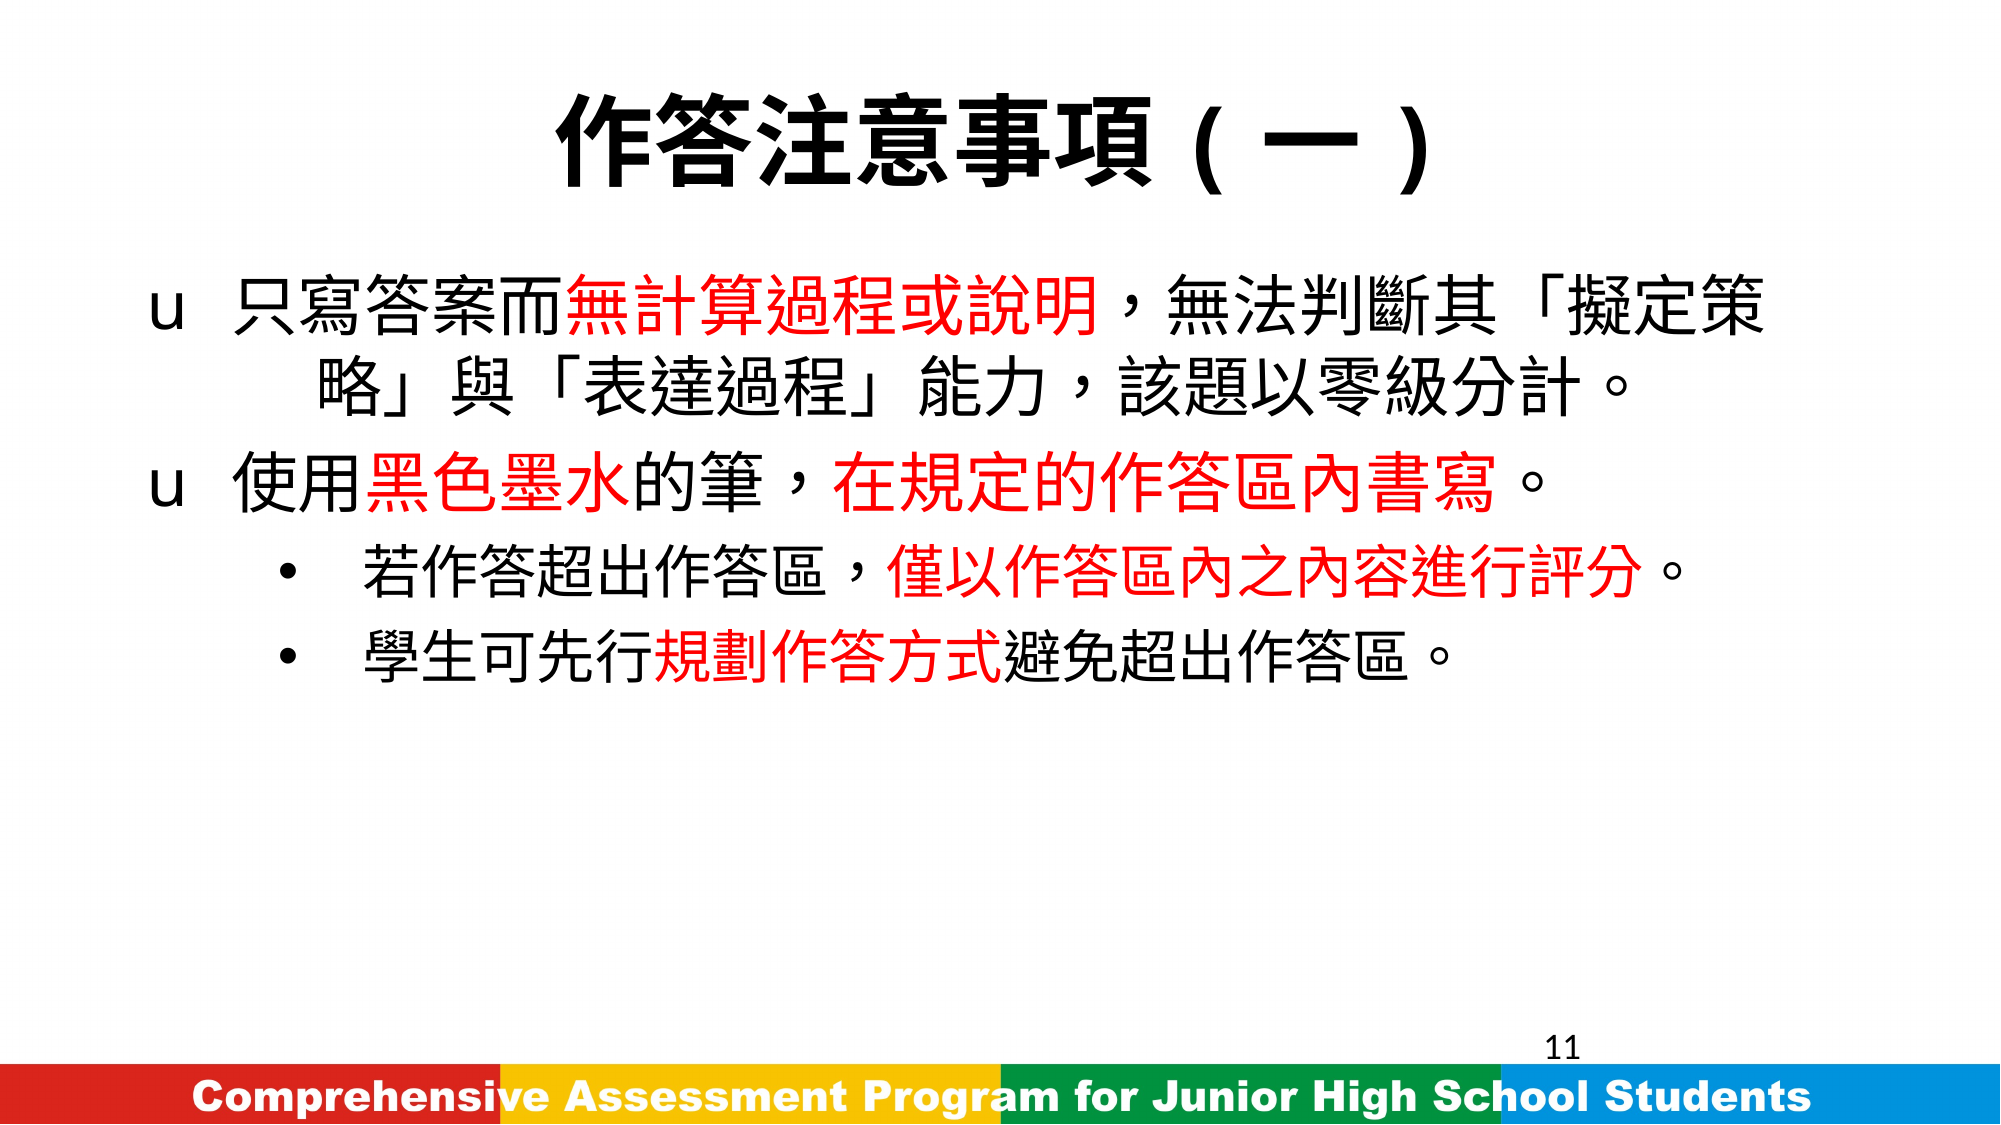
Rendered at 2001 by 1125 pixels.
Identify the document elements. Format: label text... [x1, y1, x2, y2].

text_box 11 [1528, 1014, 1995, 1075]
title 作答注意事項(一) [99, 45, 1900, 233]
list 只寫答案而無計算過程或說明，無法判斷其「擬定策略」與「表達過程」能力，該題以零級分計。 使用黑色墨水的筆，在規定的作答區內書寫。 若作答超出作答區，僅以作答區內之內容進行評分。 學生可先行規劃作答方式避免超出作答區。 [131, 256, 1869, 1000]
